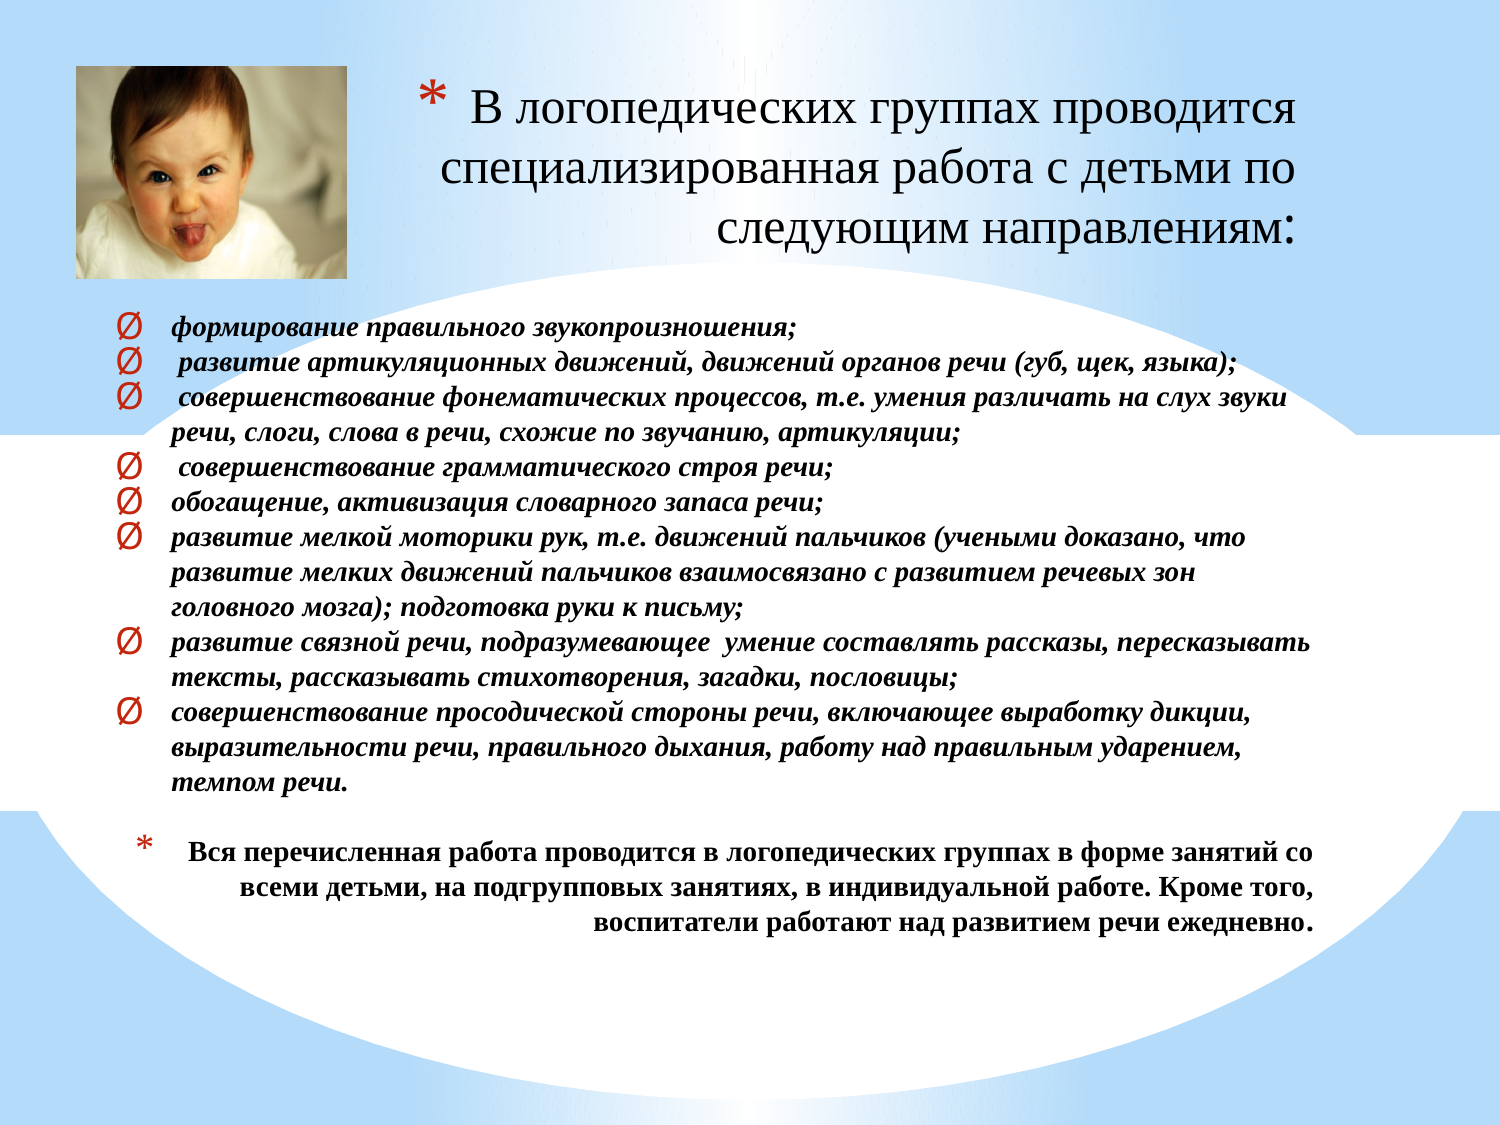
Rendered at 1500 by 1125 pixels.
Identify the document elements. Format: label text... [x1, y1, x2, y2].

subtitle формирование правильного звукопроизношения; развитие артикуляционных движений, движений органов речи (губ, щек, языка); совершенствование фонематических процессов, т.е. умения различать на слух звуки речи, слоги, слова в речи, схожие по звучанию, артикуляции; совершенствование грамматического строя речи; обогащение, активизация словарного запаса речи; развитие мелкой моторики рук, т.е. движений пальчиков (учеными доказано, что развитие мелких движений пальчиков взаимосвязано с развитием речевых зон головного мозга); подготовка руки к письму; развитие связной речи, подразумевающее умение составлять рассказы, пересказывать тексты, рассказывать стихотворения, загадки, пословицы; совершенствование просодической стороны речи, включающее выработку дикции, выразительности речи, правильного дыхания, работу над правильным ударением, темпом речи. Вся перечисленная работа проводится в логопедических группах в форме занятий со всеми детьми, на подгрупповых занятиях, в индивидуальной работе. Кроме того, воспитатели работают над развитием речи ежедневно. [100, 300, 1329, 1069]
title В логопедических группах проводится специализированная работа с детьми по следующим направлениям: [134, 66, 1312, 303]
picture [76, 66, 347, 279]
